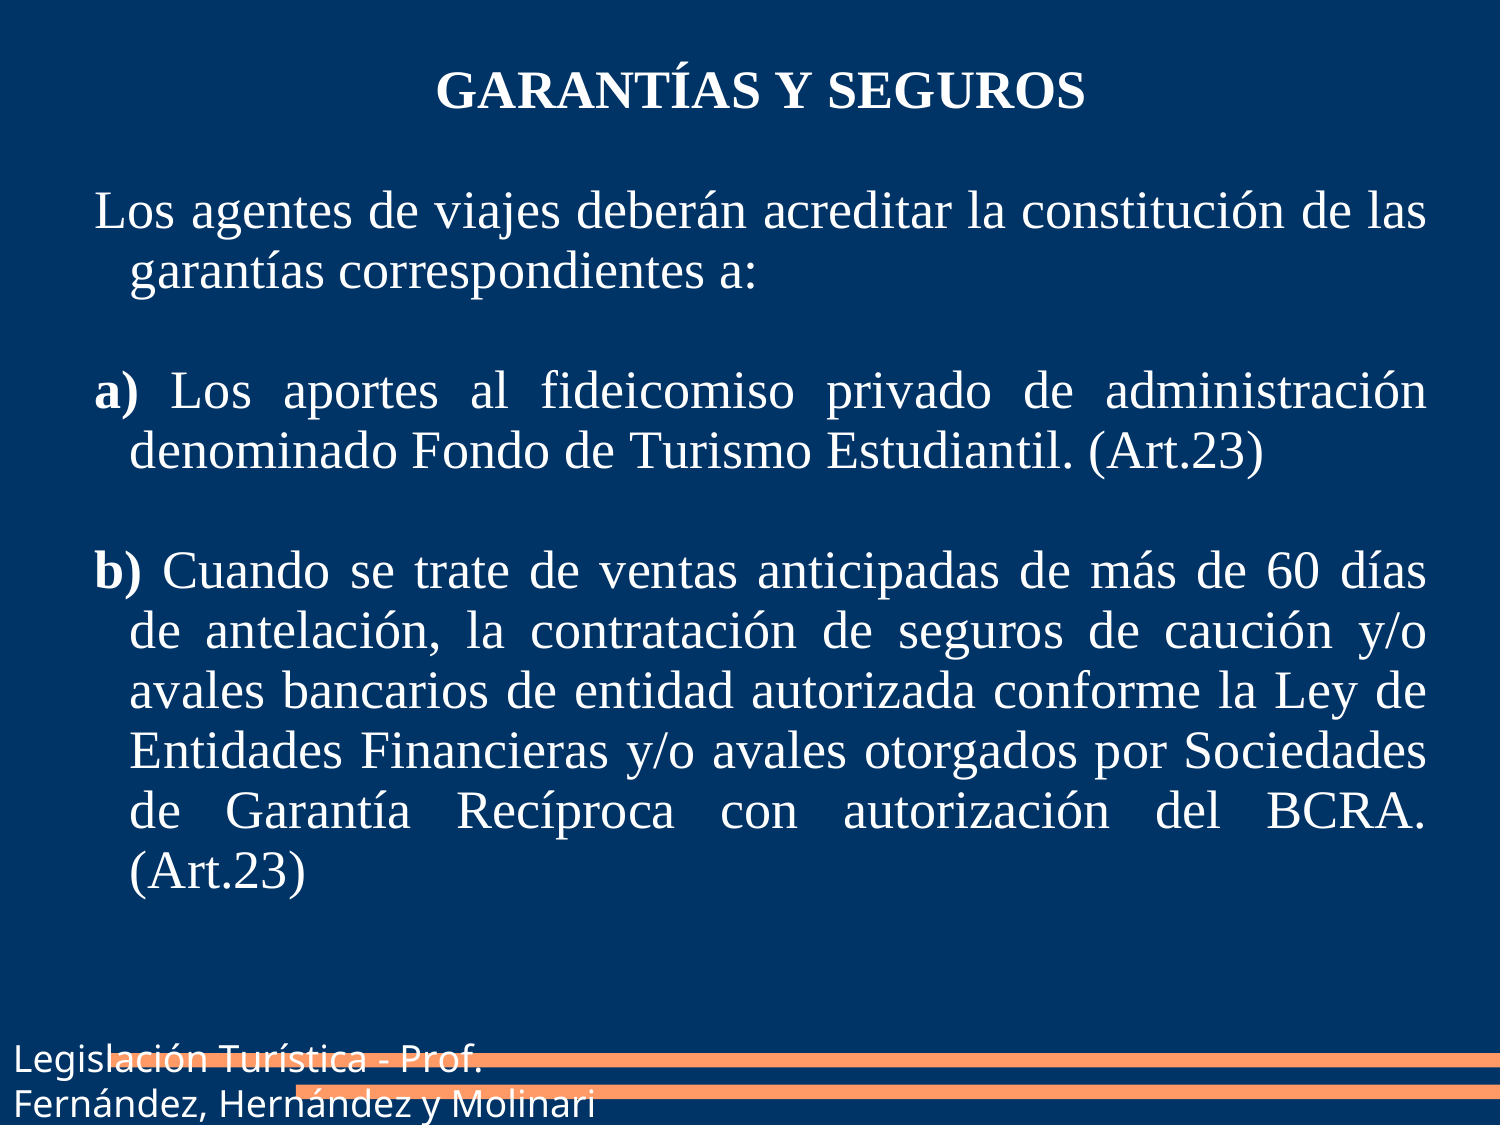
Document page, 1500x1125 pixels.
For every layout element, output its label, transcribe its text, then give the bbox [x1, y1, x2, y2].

subtitle GARANTÍAS Y SEGUROS Los agentes de viajes deberán acreditar la constitución de las garantías correspondientes a: a) Los aportes al fideicomiso privado de administración denominado Fondo de Turismo Estudiantil. (Art.23) b) Cuando se trate de ventas anticipadas de más de 60 días de antelación, la contratación de seguros de caución y/o avales bancarios de entidad autorizada conforme la Ley de Entidades Financieras y/o avales otorgados por Sociedades de Garantía Recíproca con autorización del BCRA. (Art.23) [94, 60, 1430, 966]
footer Legislación Turística - Prof. Fernández, Hernández y Molinari [0, 1027, 697, 1077]
